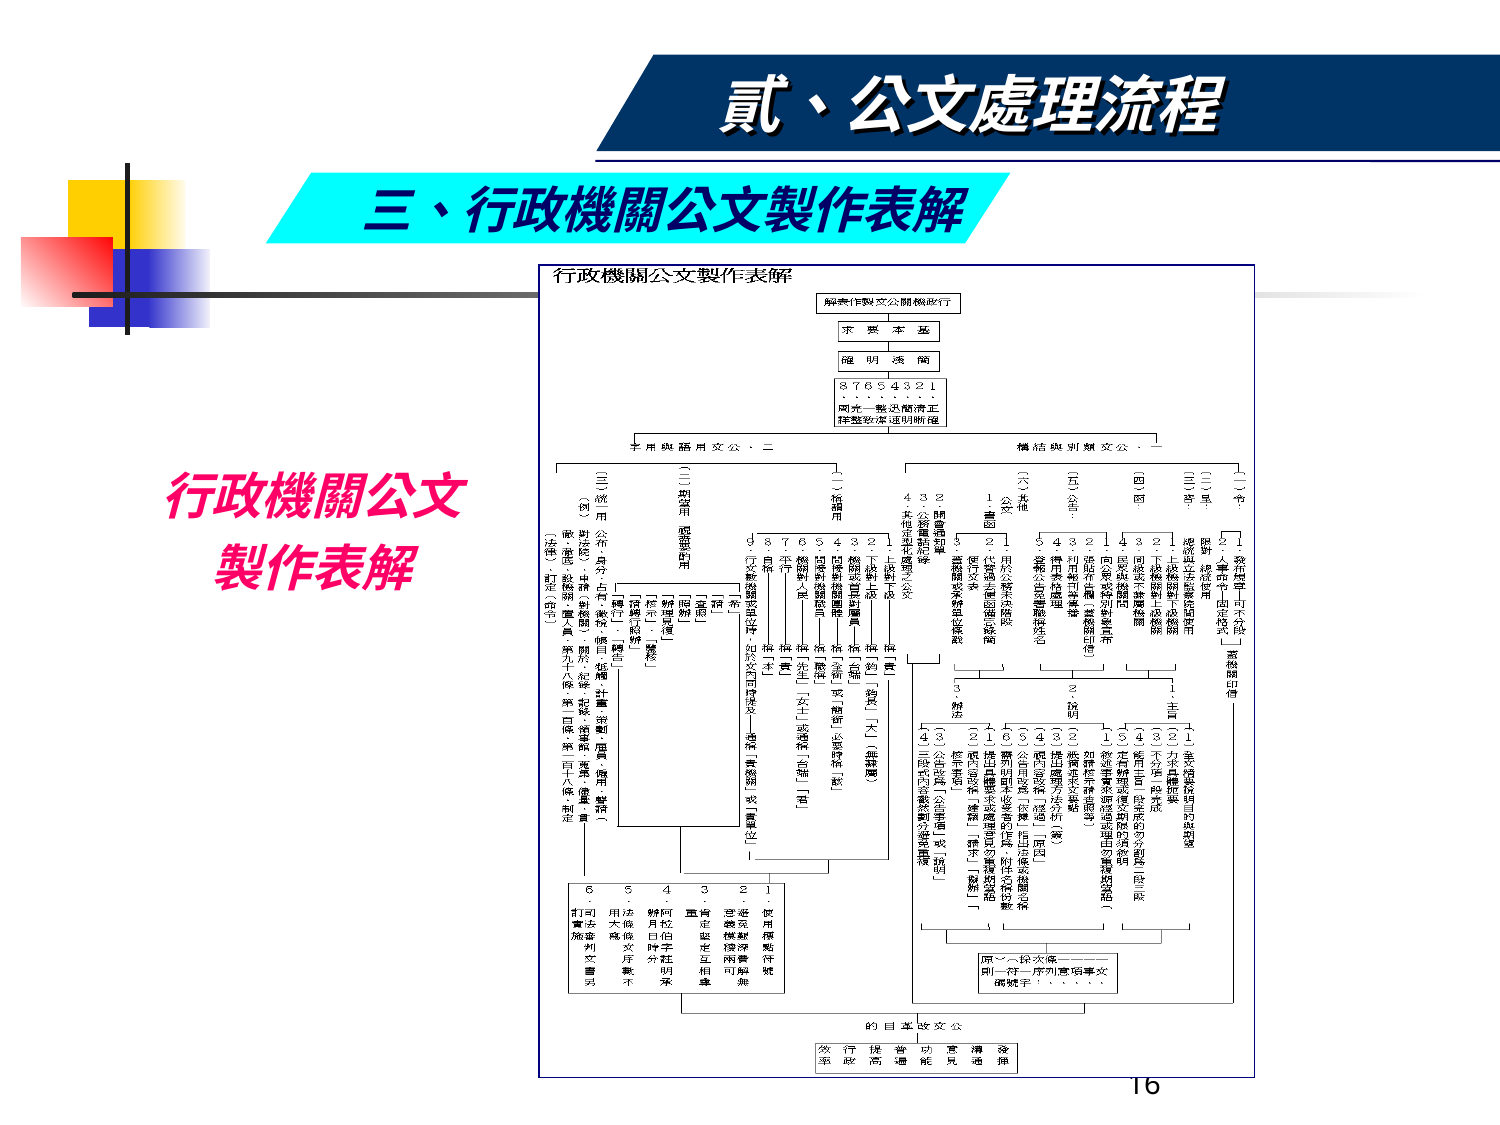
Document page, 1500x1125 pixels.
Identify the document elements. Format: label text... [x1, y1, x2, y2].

text_box 三、行政機關公文製作表解 [265, 172, 1011, 244]
text_box 行政機關公文 製作表解 [193, 418, 429, 643]
text_box [1112, 1037, 1426, 1113]
picture [539, 265, 1254, 1077]
text_box 貳、公文處理流程 [596, 54, 1500, 152]
